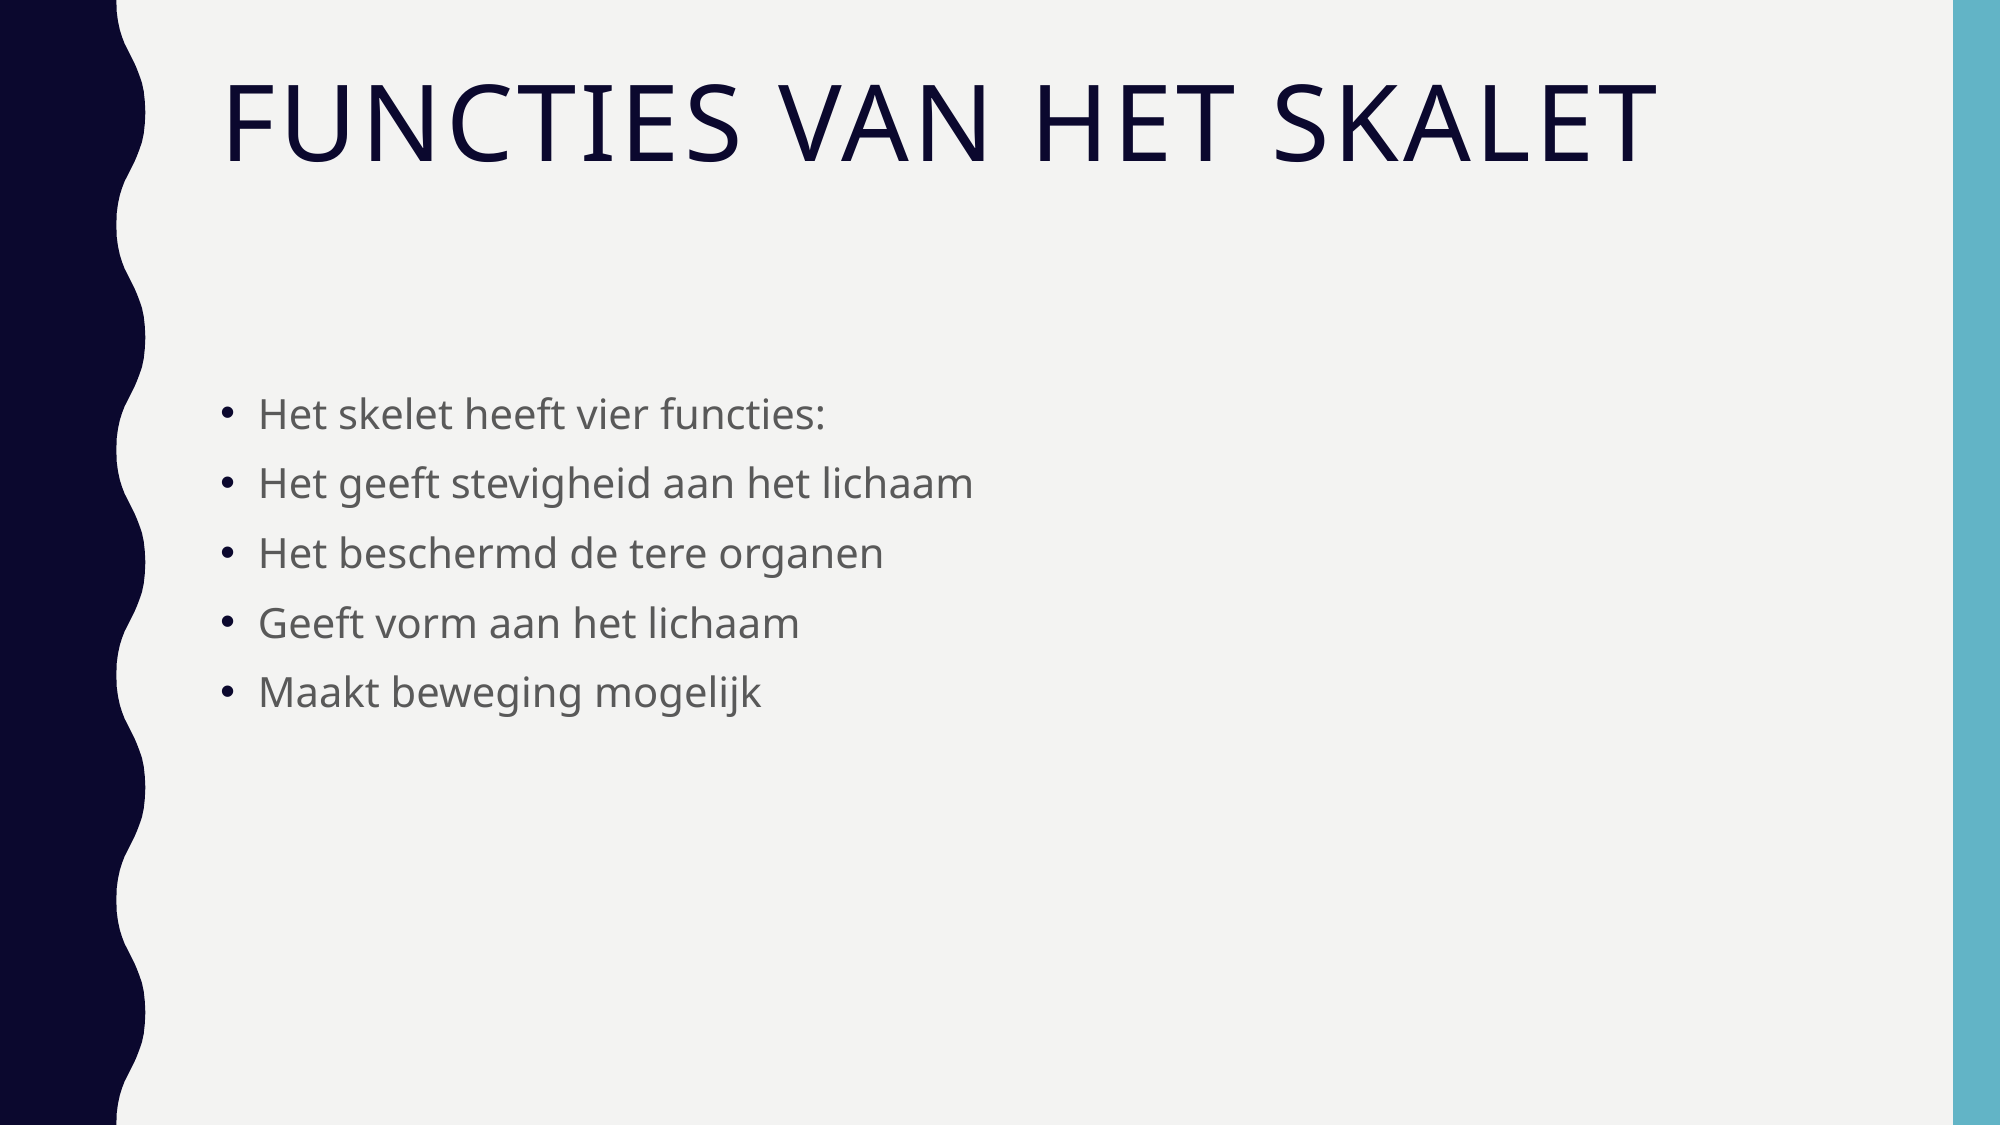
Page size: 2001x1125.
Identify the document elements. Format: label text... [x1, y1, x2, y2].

list Het skelet heeft vier functies: Het geeft stevigheid aan het lichaam Het beschermd de tere organen Geeft vorm aan het lichaam Maakt beweging mogelijk [205, 375, 1876, 965]
title Functies van het skalet [205, 62, 1876, 308]
